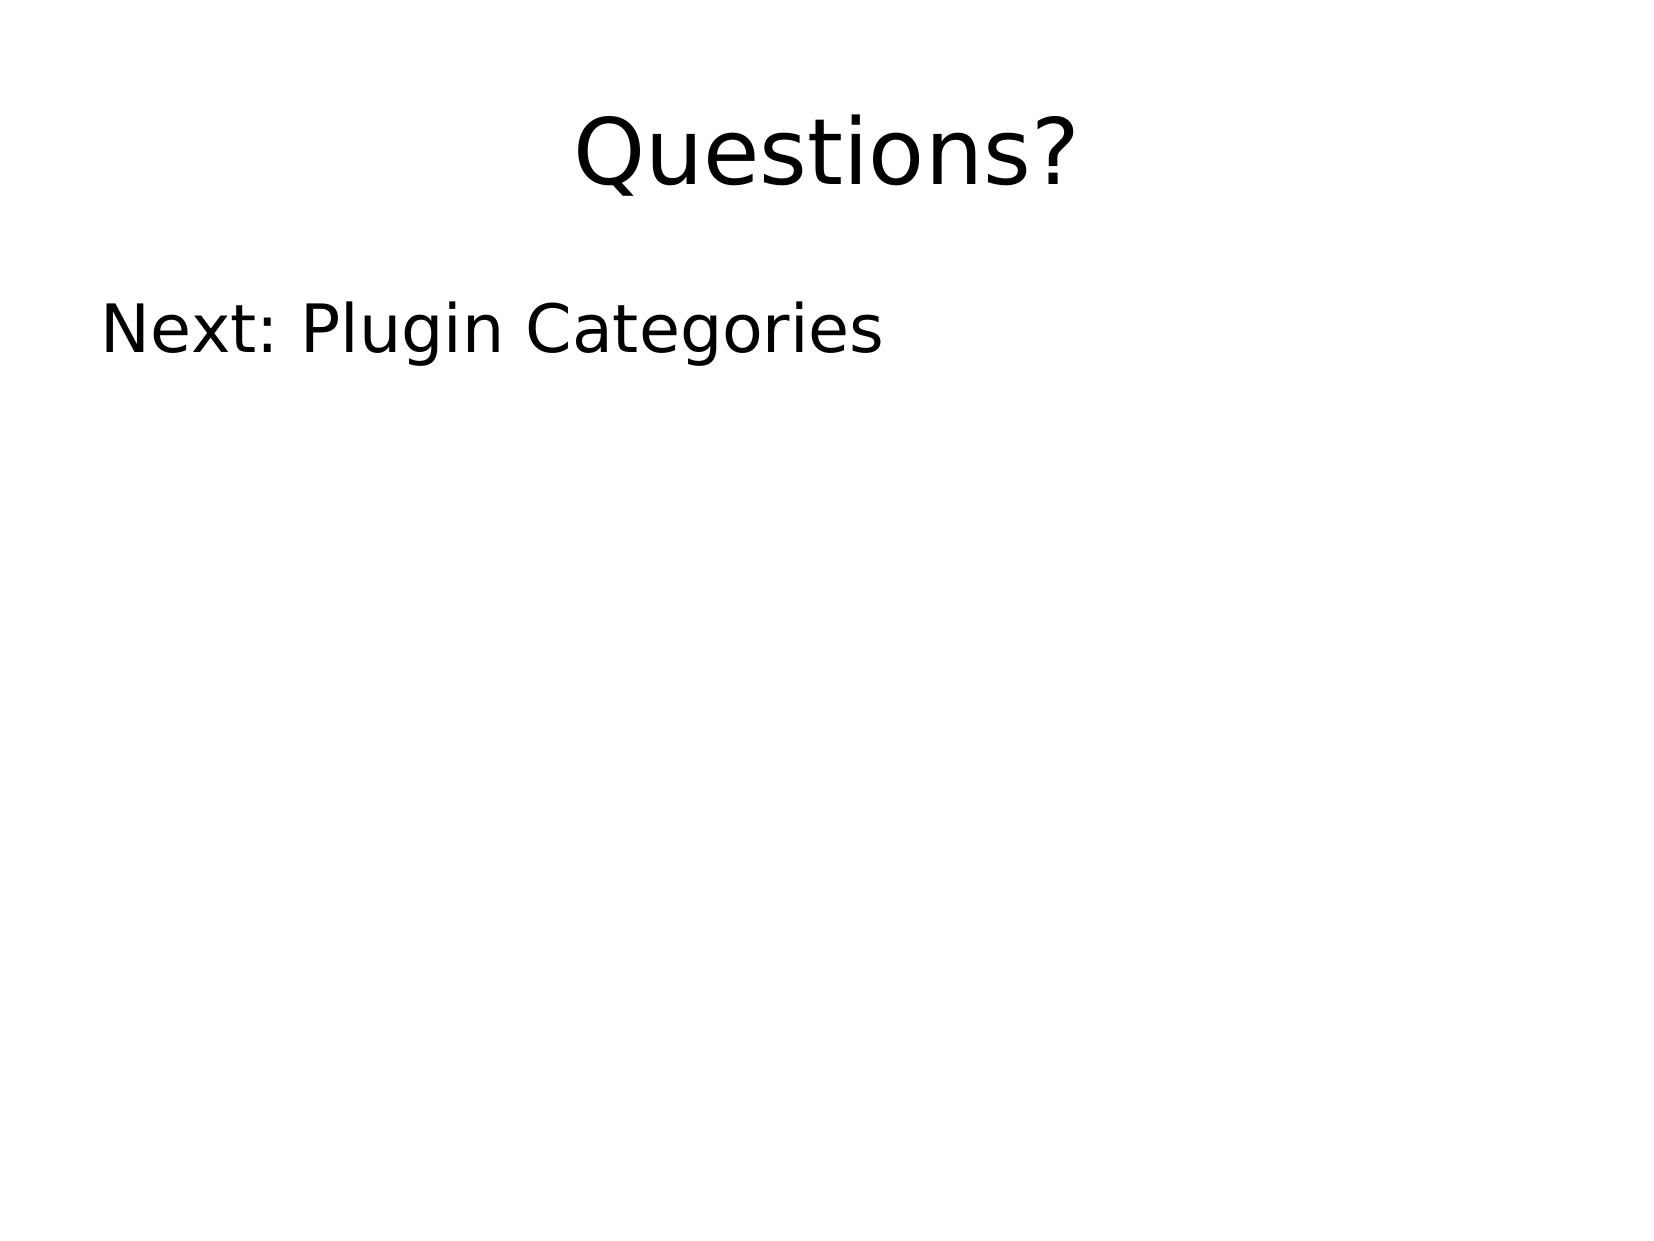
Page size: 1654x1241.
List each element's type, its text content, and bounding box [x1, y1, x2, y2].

title Questions? [82, 56, 1571, 250]
list Next: Plugin Categories [82, 290, 1571, 1094]
